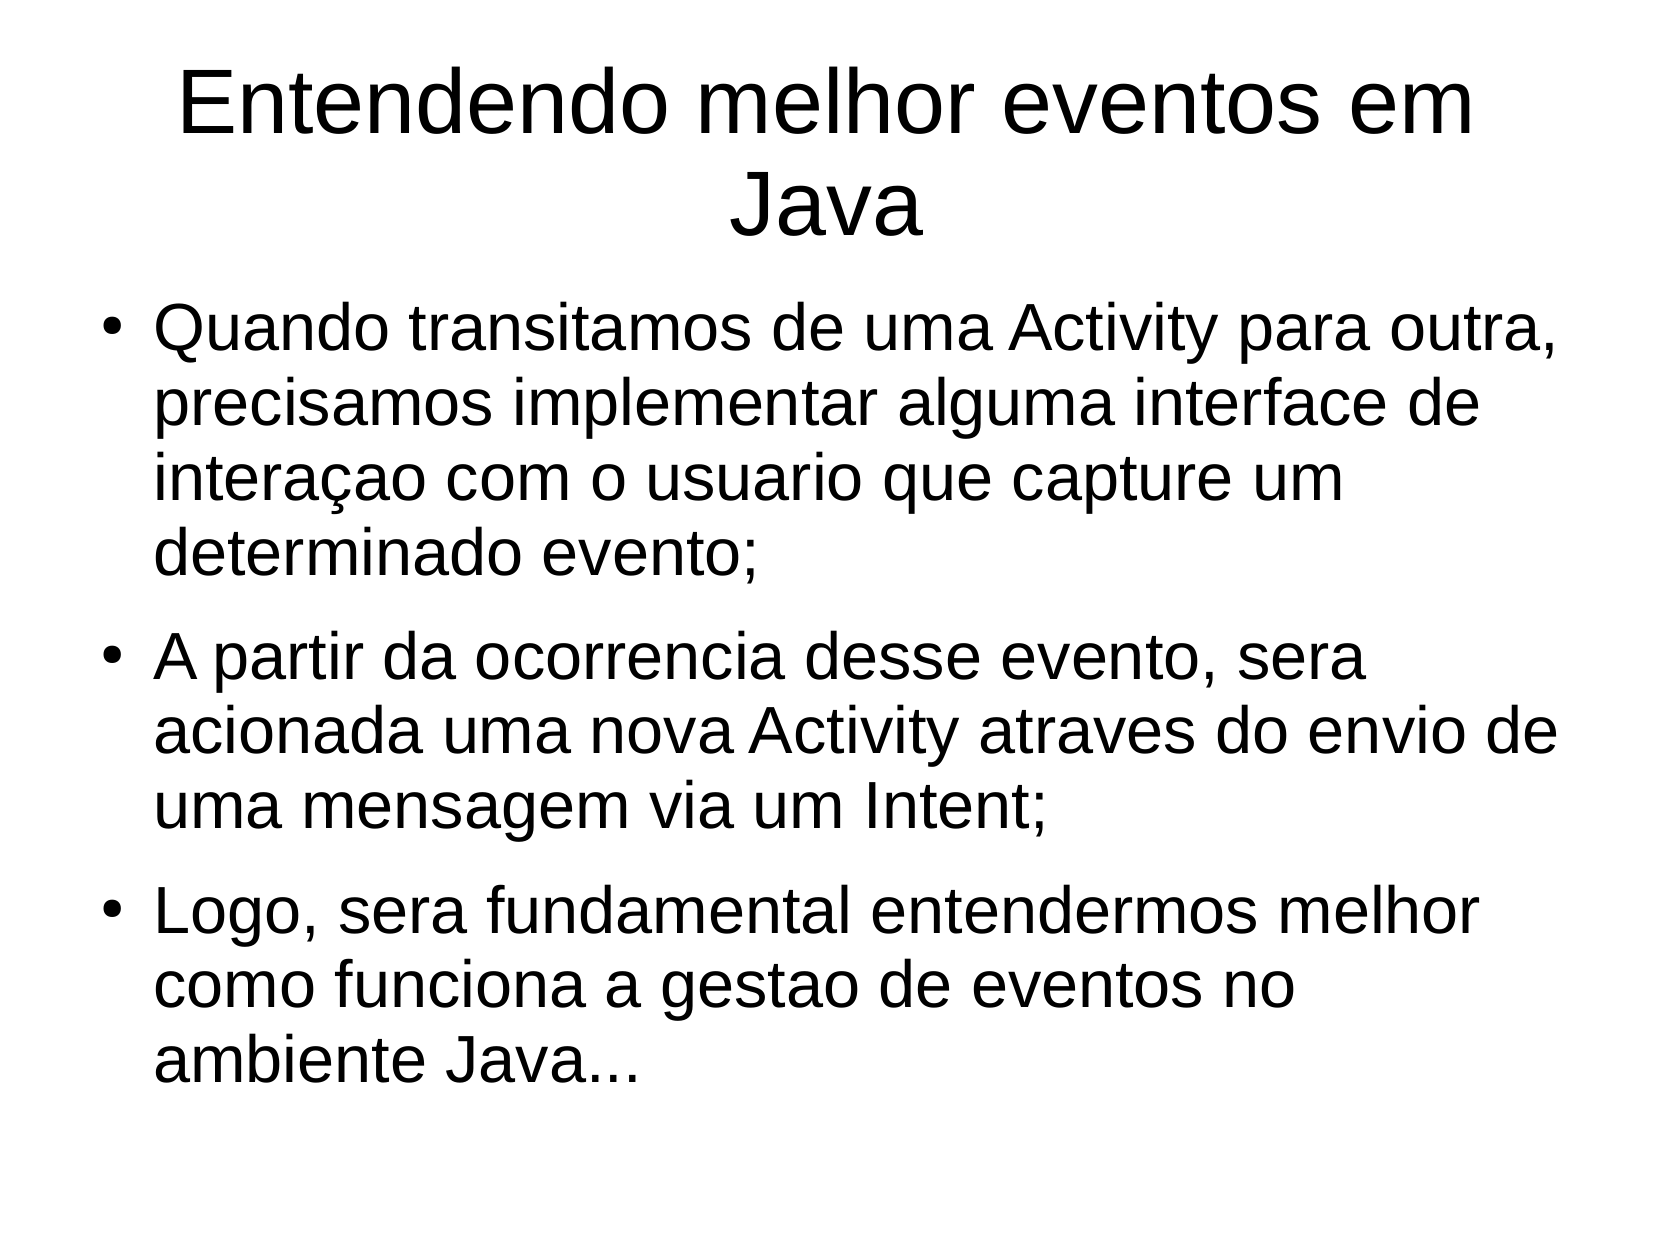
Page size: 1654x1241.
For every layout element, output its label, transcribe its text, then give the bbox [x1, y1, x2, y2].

list Quando transitamos de uma Activity para outra, precisamos implementar alguma interface de interaçao com o usuario que capture um determinado evento; A partir da ocorrencia desse evento, sera acionada uma nova Activity atraves do envio de uma mensagem via um Intent; Logo, sera fundamental entendermos melhor como funciona a gestao de eventos no ambiente Java... [82, 290, 1571, 1109]
title Entendendo melhor eventos em Java [82, 49, 1571, 257]
